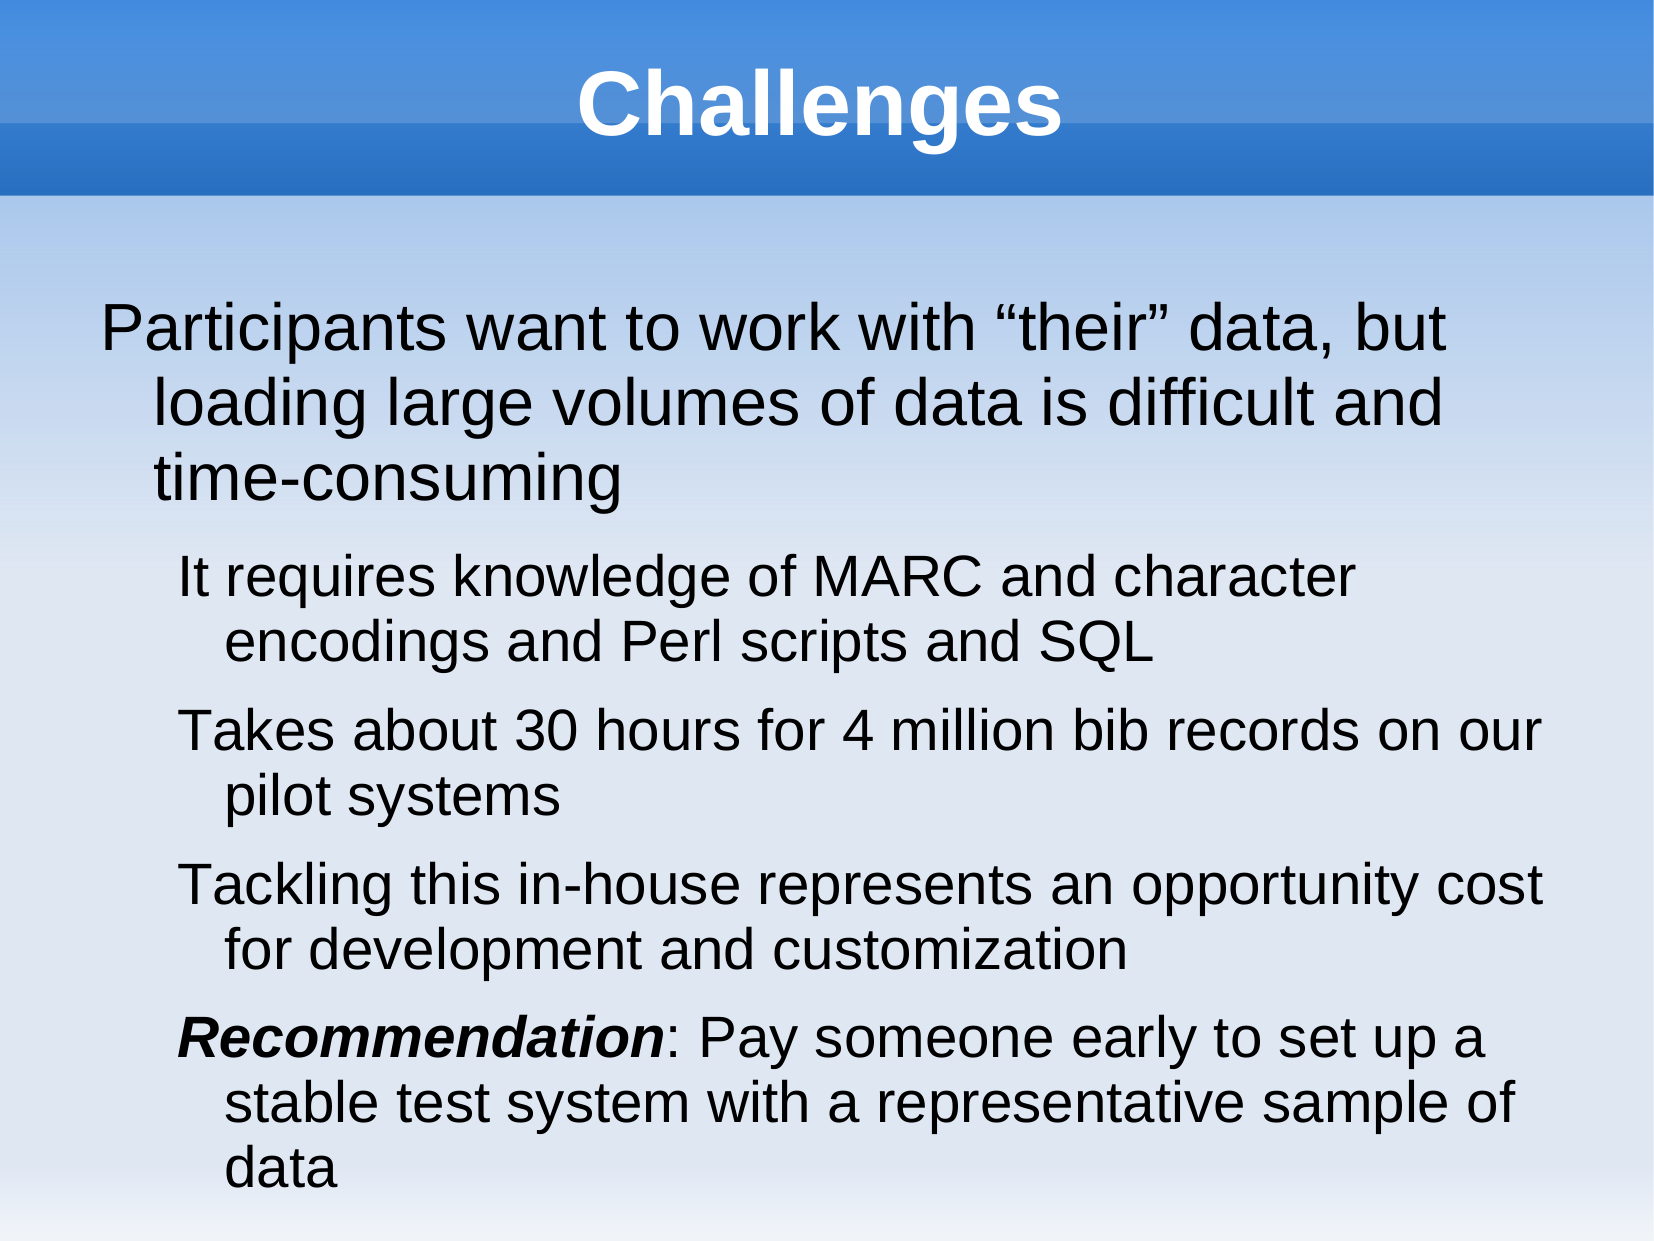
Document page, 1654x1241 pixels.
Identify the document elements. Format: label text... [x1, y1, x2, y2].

title Challenges [76, 0, 1565, 208]
list Participants want to work with “their” data, but loading large volumes of data is difficult and time-consuming It requires knowledge of MARC and character encodings and Perl scripts and SQL Takes about 30 hours for 4 million bib records on our pilot systems Tackling this in-house represents an opportunity cost for development and customization Recommendation: Pay someone early to set up a stable test system with a representative sample of data [82, 290, 1571, 1201]
picture [0, 0, 1654, 1241]
